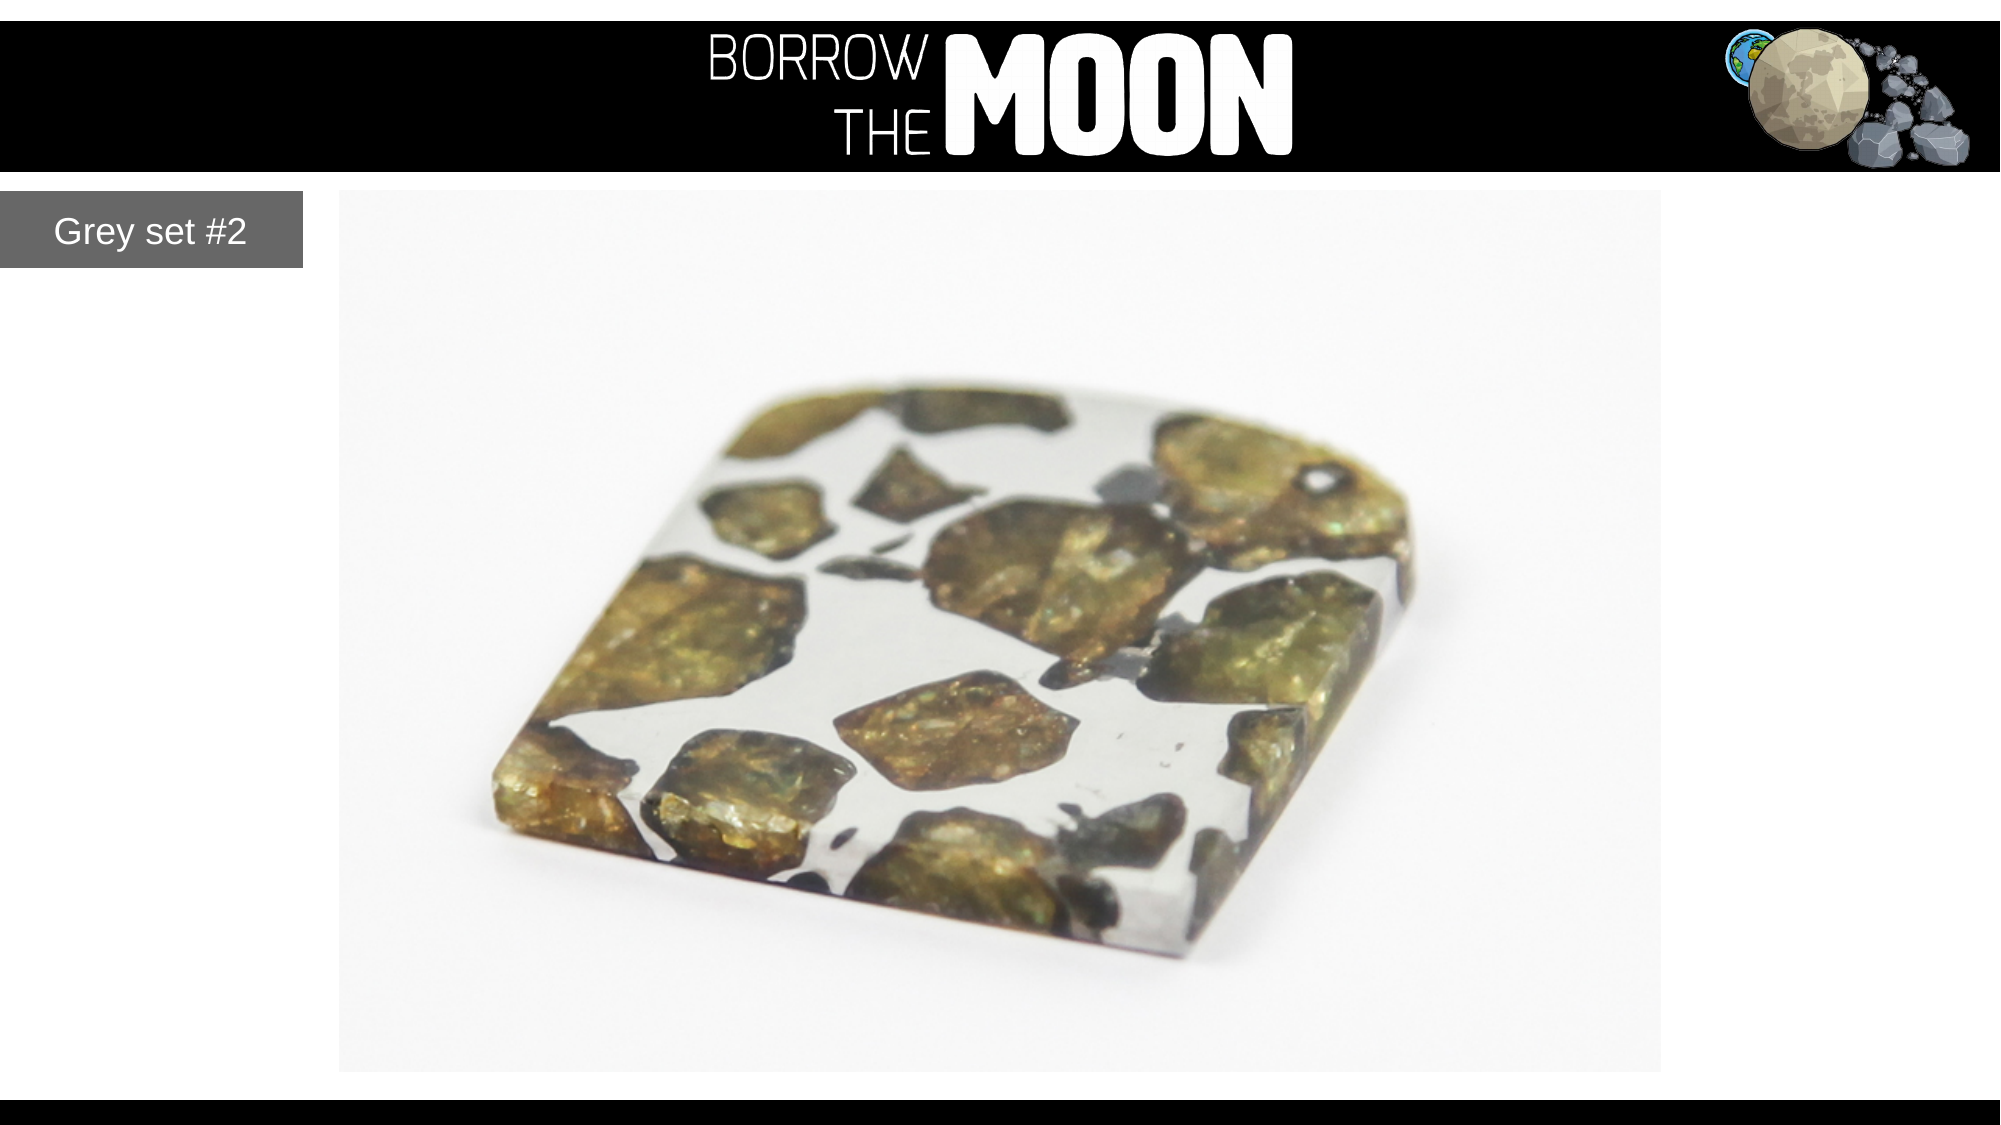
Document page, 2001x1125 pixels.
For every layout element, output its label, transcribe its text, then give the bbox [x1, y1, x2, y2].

picture [339, 190, 1661, 1072]
text_box Grey set #2 [0, 191, 303, 268]
